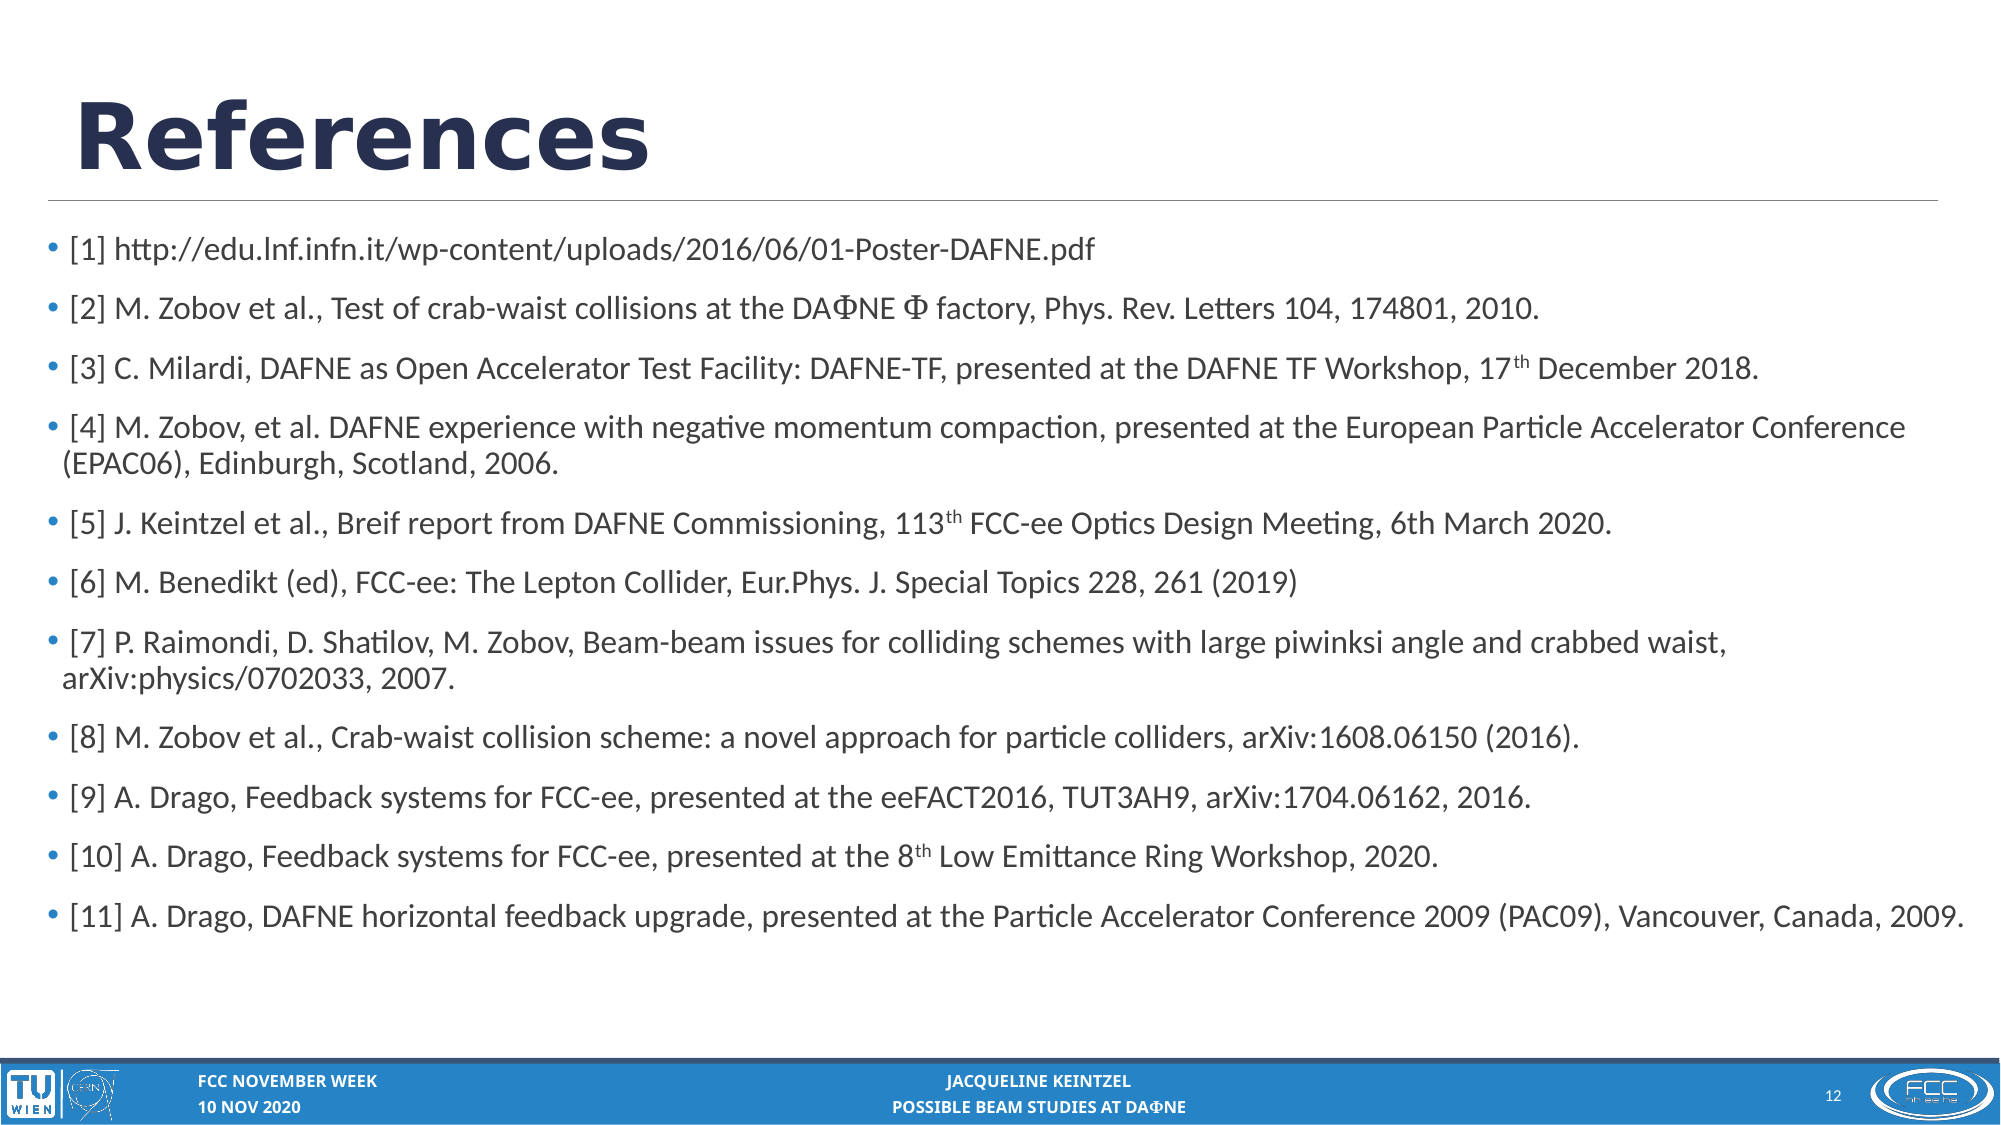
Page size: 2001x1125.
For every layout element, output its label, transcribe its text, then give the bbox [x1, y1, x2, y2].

text_box [1] http://edu.lnf.infn.it/wp-content/uploads/2016/06/01-Poster-DAFNE.pdf [2] M. Zobov et al., Test of crab-waist collisions at the DAΦNE Φ factory, Phys. Rev. Letters 104, 174801, 2010. [3] C. Milardi, DAFNE as Open Accelerator Test Facility: DAFNE-TF, presented at the DAFNE TF Workshop, 17th December 2018. [4] M. Zobov, et al. DAFNE experience with negative momentum compaction, presented at the European Particle Accelerator Conference (EPAC06), Edinburgh, Scotland, 2006. [5] J. Keintzel et al., Breif report from DAFNE Commissioning, 113th FCC-ee Optics Design Meeting, 6th March 2020. [6] M. Benedikt (ed), FCC-ee: The Lepton Collider, Eur.Phys. J. Special Topics 228, 261 (2019) [7] P. Raimondi, D. Shatilov, M. Zobov, Beam-beam issues for colliding schemes with large piwinksi angle and crabbed waist, arXiv:physics/0702033, 2007. [8] M. Zobov et al., Crab-waist collision scheme: a novel approach for particle colliders, arXiv:1608.06150 (2016). [9] A. Drago, Feedback systems for FCC-ee, presented at the eeFACT2016, TUT3AH9, arXiv:1704.06162, 2016. [10] A. Drago, Feedback systems for FCC-ee, presented at the 8th Low Emittance Ring Workshop, 2020. [11] A. Drago, DAFNE horizontal feedback upgrade, presented at the Particle Accelerator Conference 2009 (PAC09), Vancouver, Canada, 2009. [46, 224, 1997, 975]
picture [67, 1069, 119, 1121]
picture [1869, 1067, 1997, 1122]
text_box References [58, 70, 1925, 201]
picture [7, 1070, 55, 1118]
